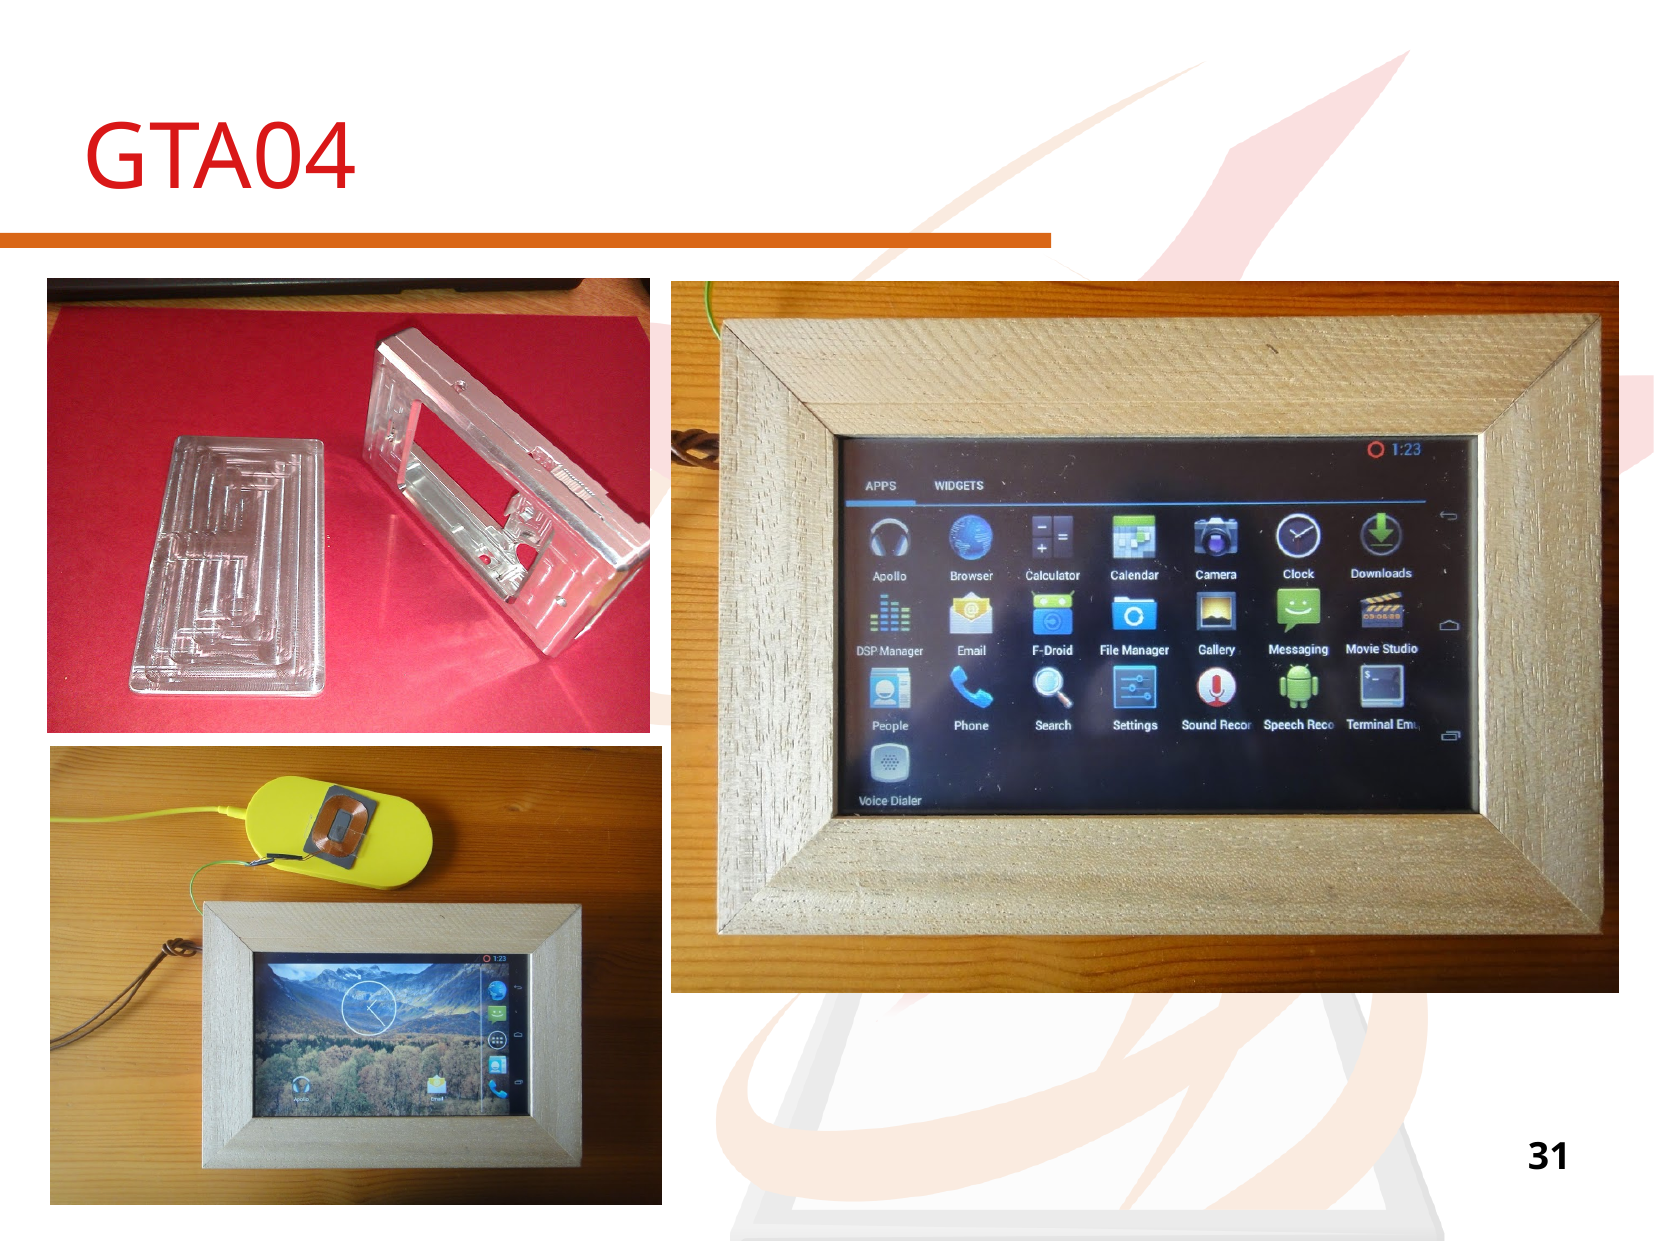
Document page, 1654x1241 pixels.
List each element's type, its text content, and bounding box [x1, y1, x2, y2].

title GTA04 [82, 49, 1571, 257]
picture [47, 49, 1654, 1241]
